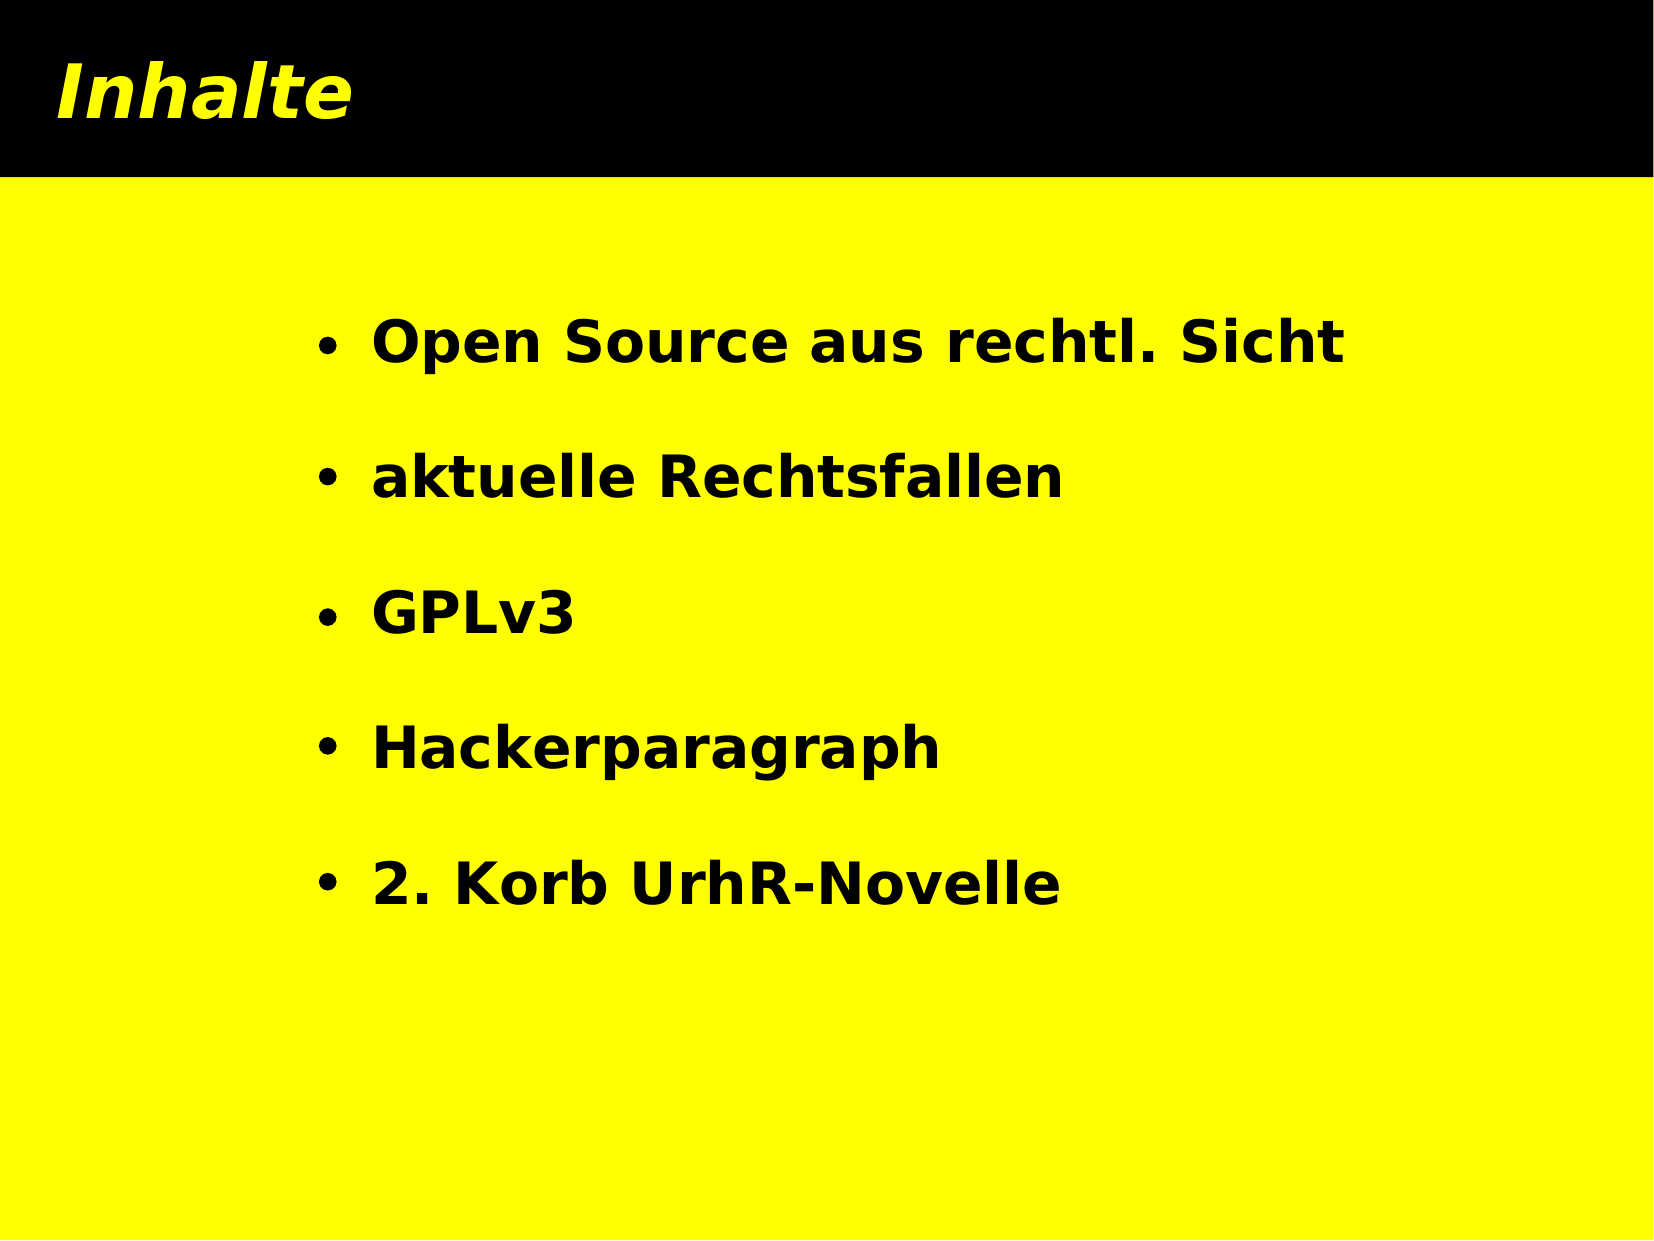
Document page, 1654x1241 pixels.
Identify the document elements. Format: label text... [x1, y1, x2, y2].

text_box Open Source aus rechtl. Sicht aktuelle Rechtsfallen GPLv3 Hackerparagraph 2. Korb UrhR-Novelle [282, 301, 1362, 926]
text_box [0, 0, 1654, 1241]
text_box Inhalte [41, 41, 364, 144]
